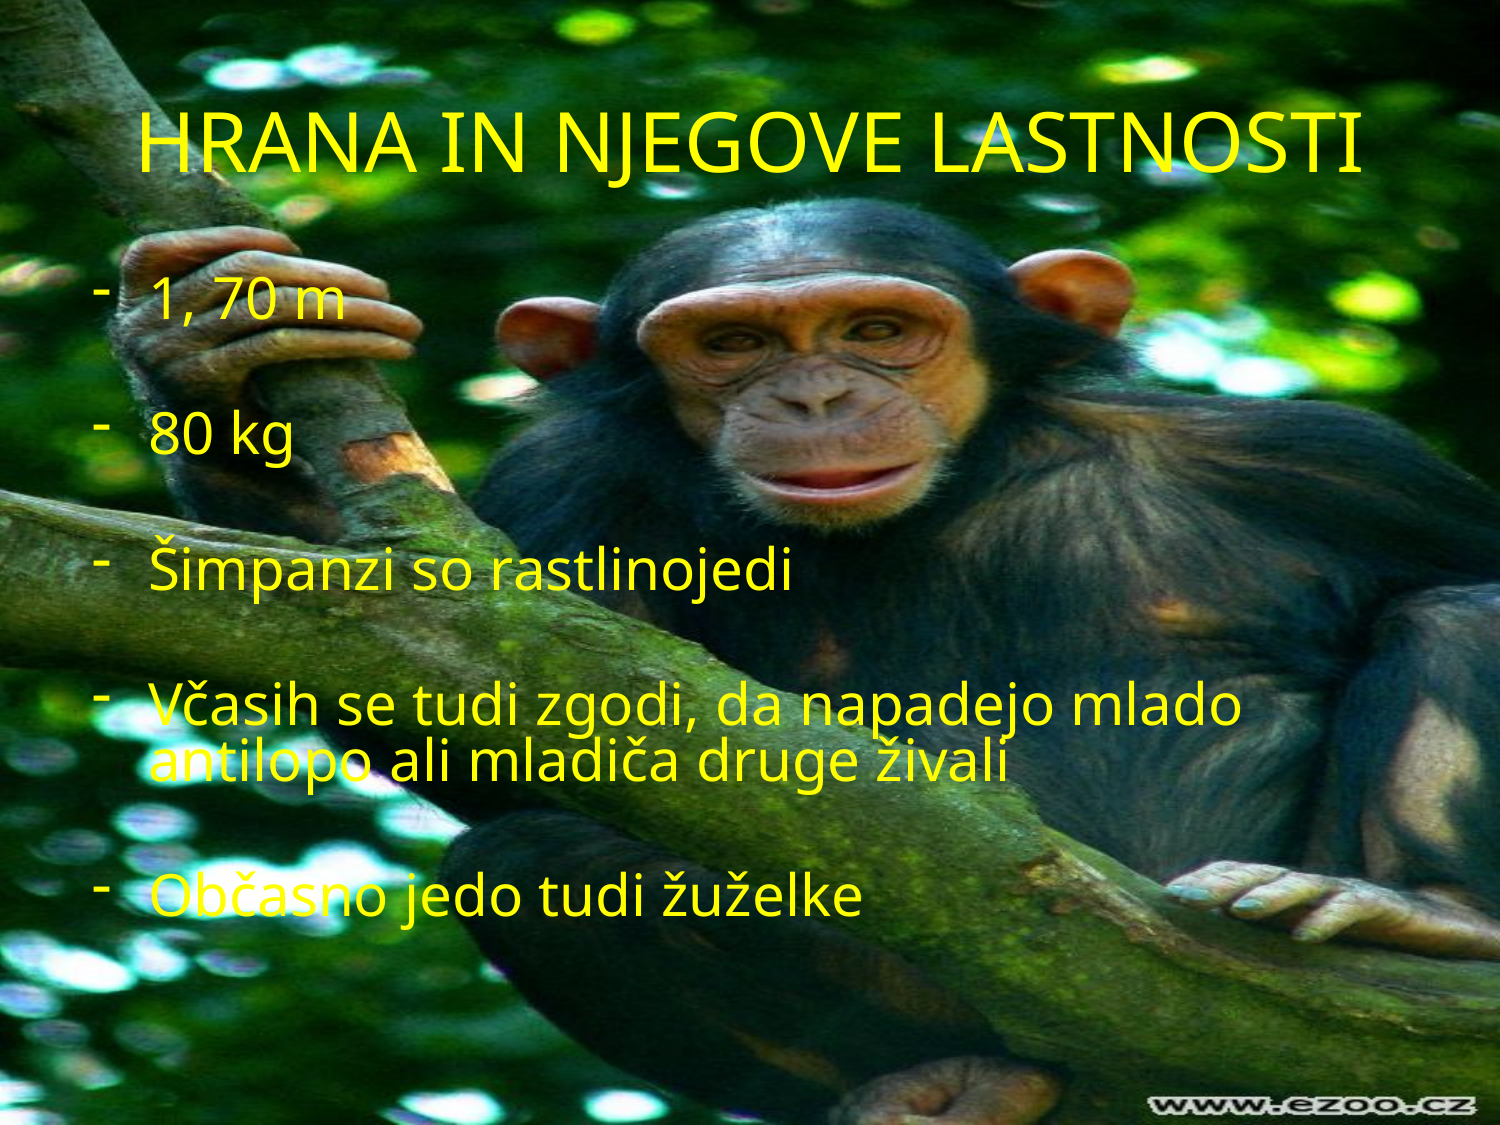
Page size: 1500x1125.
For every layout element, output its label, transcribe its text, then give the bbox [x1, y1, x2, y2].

picture [0, 0, 1500, 1125]
list 1, 70 m 80 kg Šimpanzi so rastlinojedi Včasih se tudi zgodi, da napadejo mlado antilopo ali mladiča druge živali Občasno jedo tudi žuželke [76, 267, 1427, 1010]
title HRANA IN NJEGOVE LASTNOSTI [75, 45, 1425, 233]
